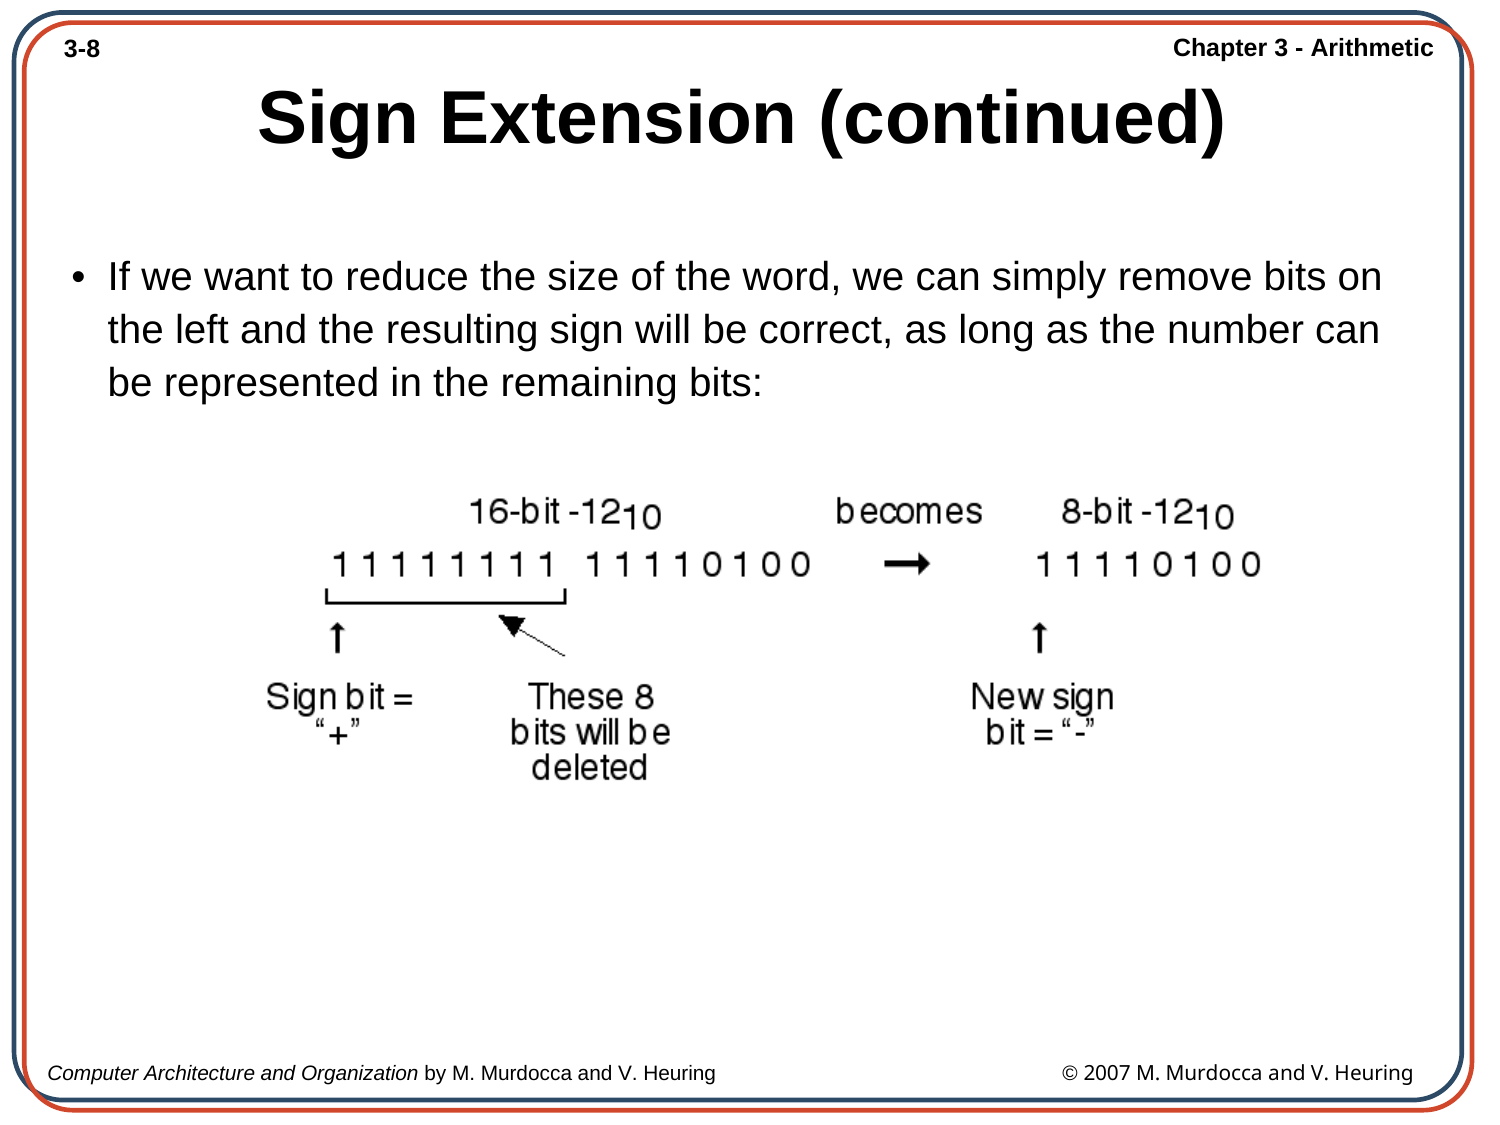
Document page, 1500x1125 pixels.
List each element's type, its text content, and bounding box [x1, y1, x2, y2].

text_box • If we want to reduce the size of the word, we can simply remove bits on the left and the resulting sign will be correct, as long as the number can be represented in the remaining bits: [37, 237, 1438, 413]
picture [262, 487, 1266, 786]
title Sign Extension (continued) [37, 50, 1447, 188]
